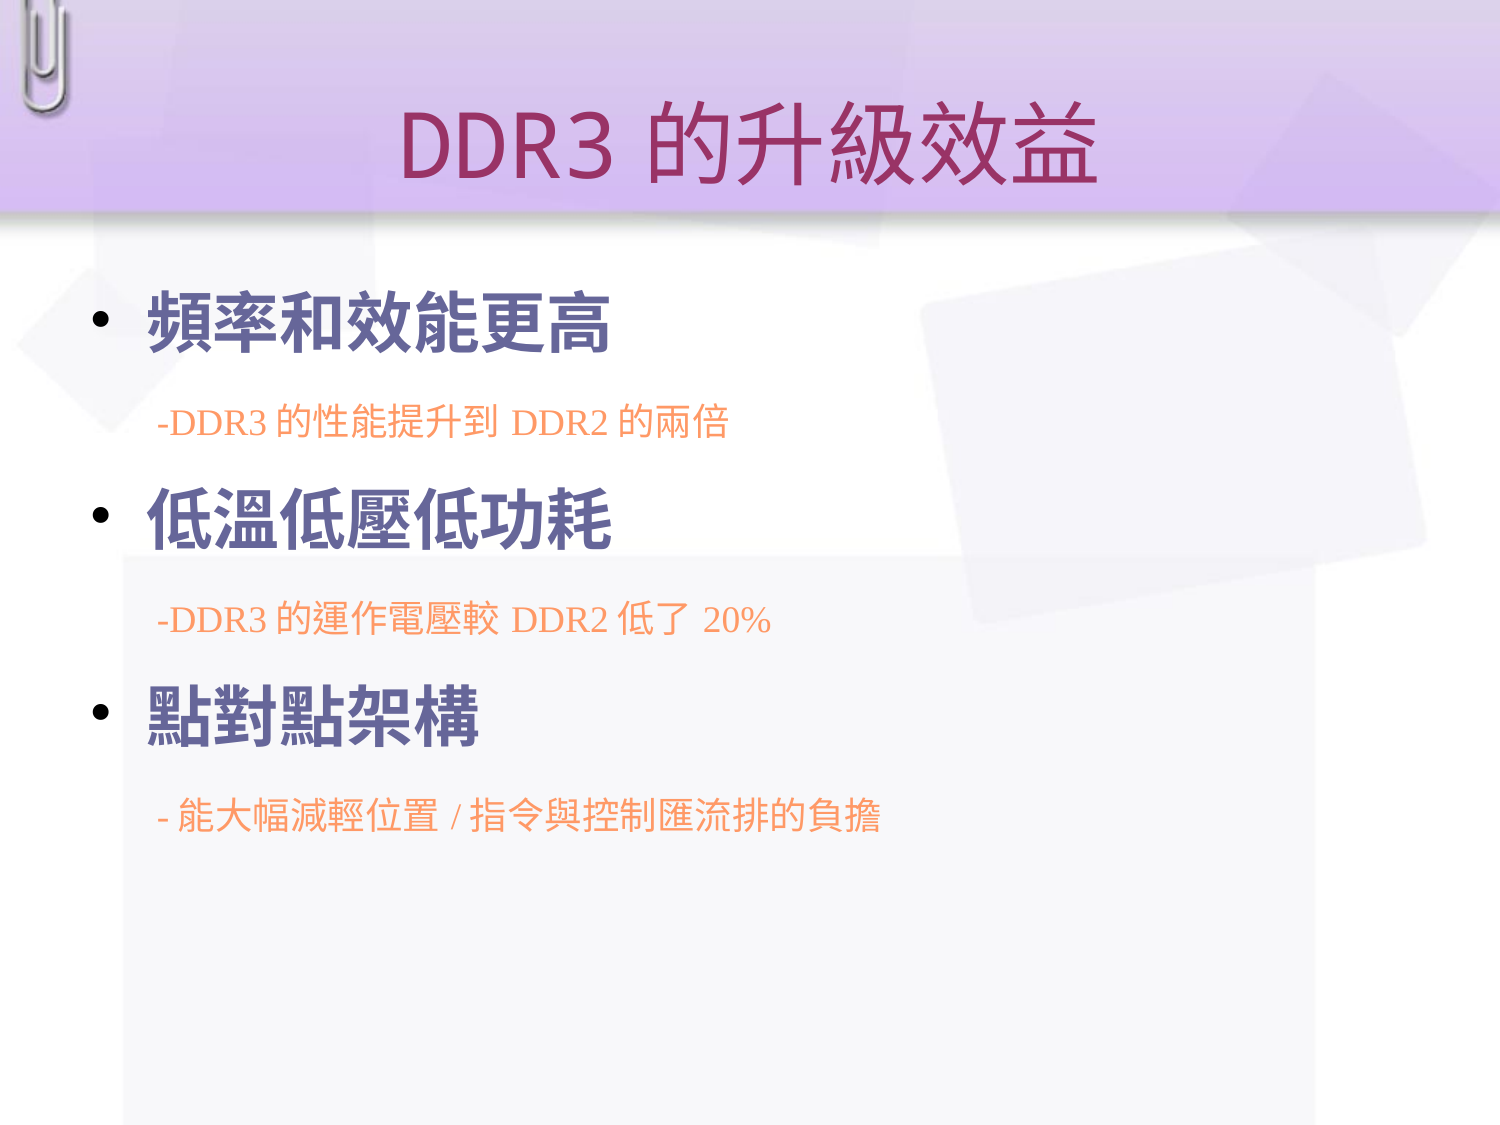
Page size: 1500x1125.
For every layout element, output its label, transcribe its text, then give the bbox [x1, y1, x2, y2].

picture [0, 0, 1500, 1125]
list 頻率和效能更高 -DDR3的性能提升到DDR2的兩倍 低溫低壓低功耗 -DDR3的運作電壓較DDR2低了20% 點對點架構 -能大幅減輕位置/指令與控制匯流排的負擔 [75, 262, 1426, 1006]
title DDR3的升級效益 [75, 45, 1426, 233]
